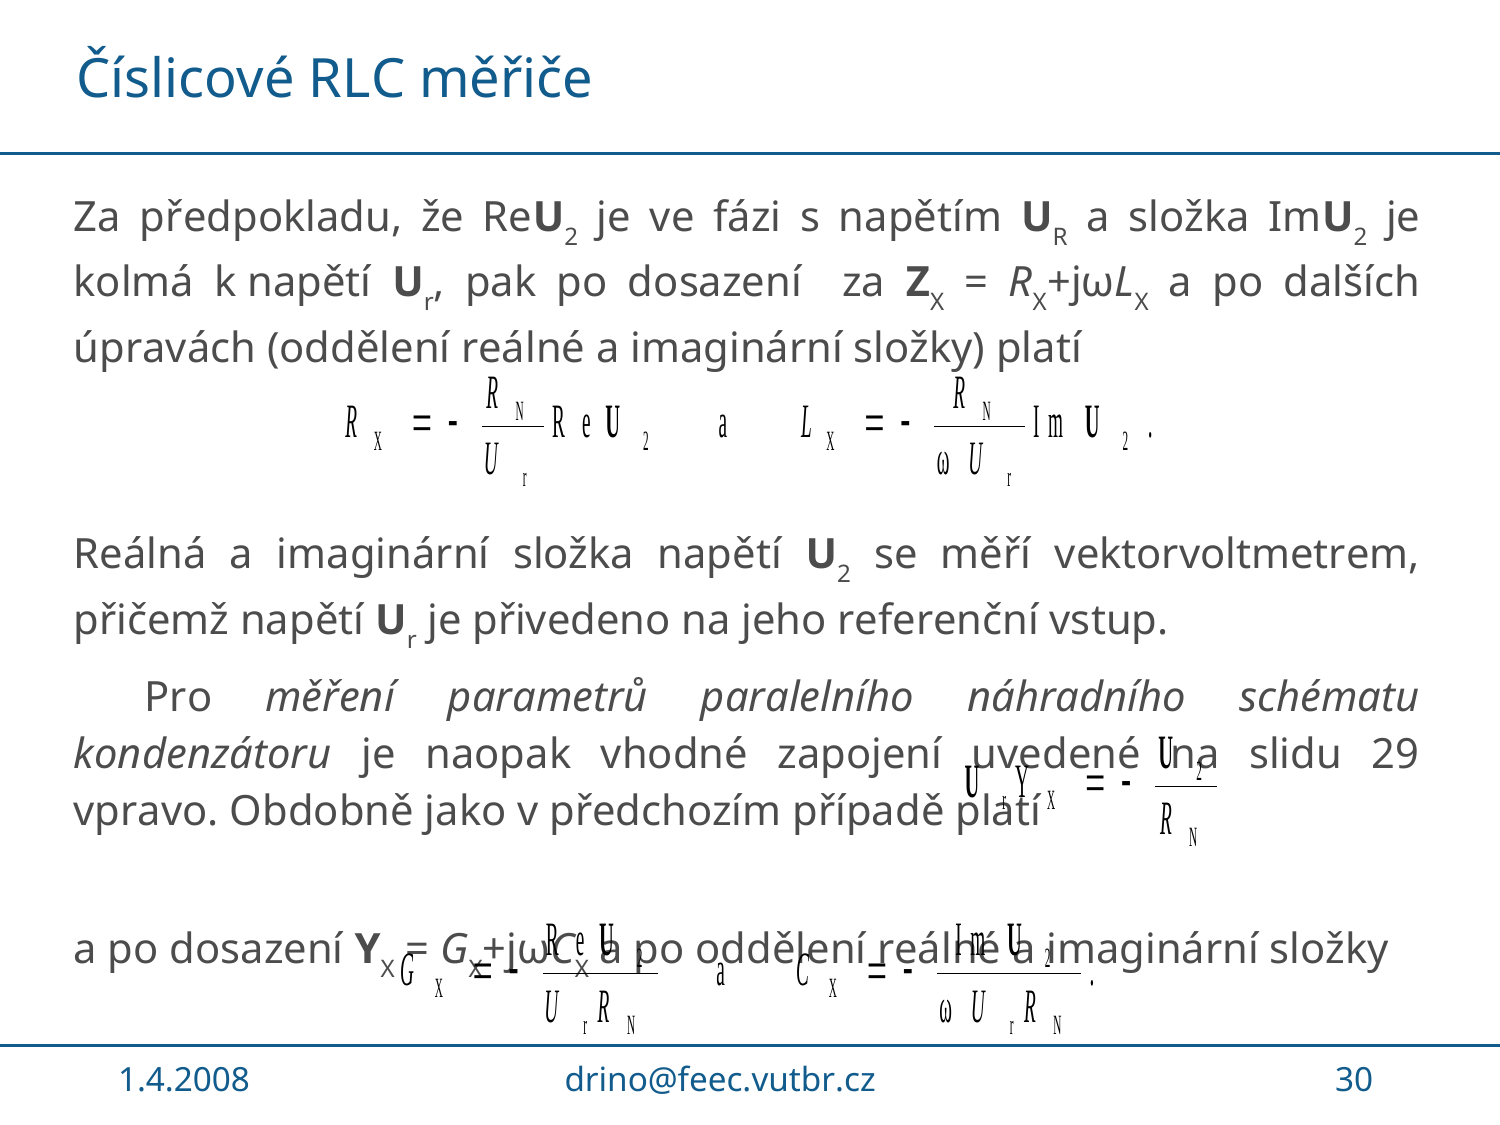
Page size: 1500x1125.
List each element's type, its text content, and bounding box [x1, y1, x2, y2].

picture [394, 909, 1106, 1046]
text_box <číslo> [1075, 1049, 1388, 1125]
text_box drino@feec.vutbr.cz [454, 1049, 987, 1125]
text_box Za předpokladu, že ReU2 je ve fázi s napětím UR a složka ImU2 je kolmá k napětí Ur, pak po dosazení za ZX = RX+jωLX a po dalších úpravách (oddělení reálné a imaginární složky) platí Reálná a imaginární složka napětí U2 se měří vektorvoltmetrem, přičemž napětí Ur je přivedeno na jeho referenční vstup. Pro měření parametrů paralelního náhradního schématu kondenzátoru je naopak vhodné zapojení uvedené na slidu 29 vpravo. Obdobně jako v předchozím případě platí a po dosazení YX = GX+jωCX a po oddělení reálné a imaginární složky [59, 178, 1442, 992]
text_box 1.4.2008 [103, 1049, 432, 1125]
picture [957, 721, 1229, 858]
picture [336, 362, 1164, 498]
title Číslicové RLC měřiče [0, 0, 1500, 152]
